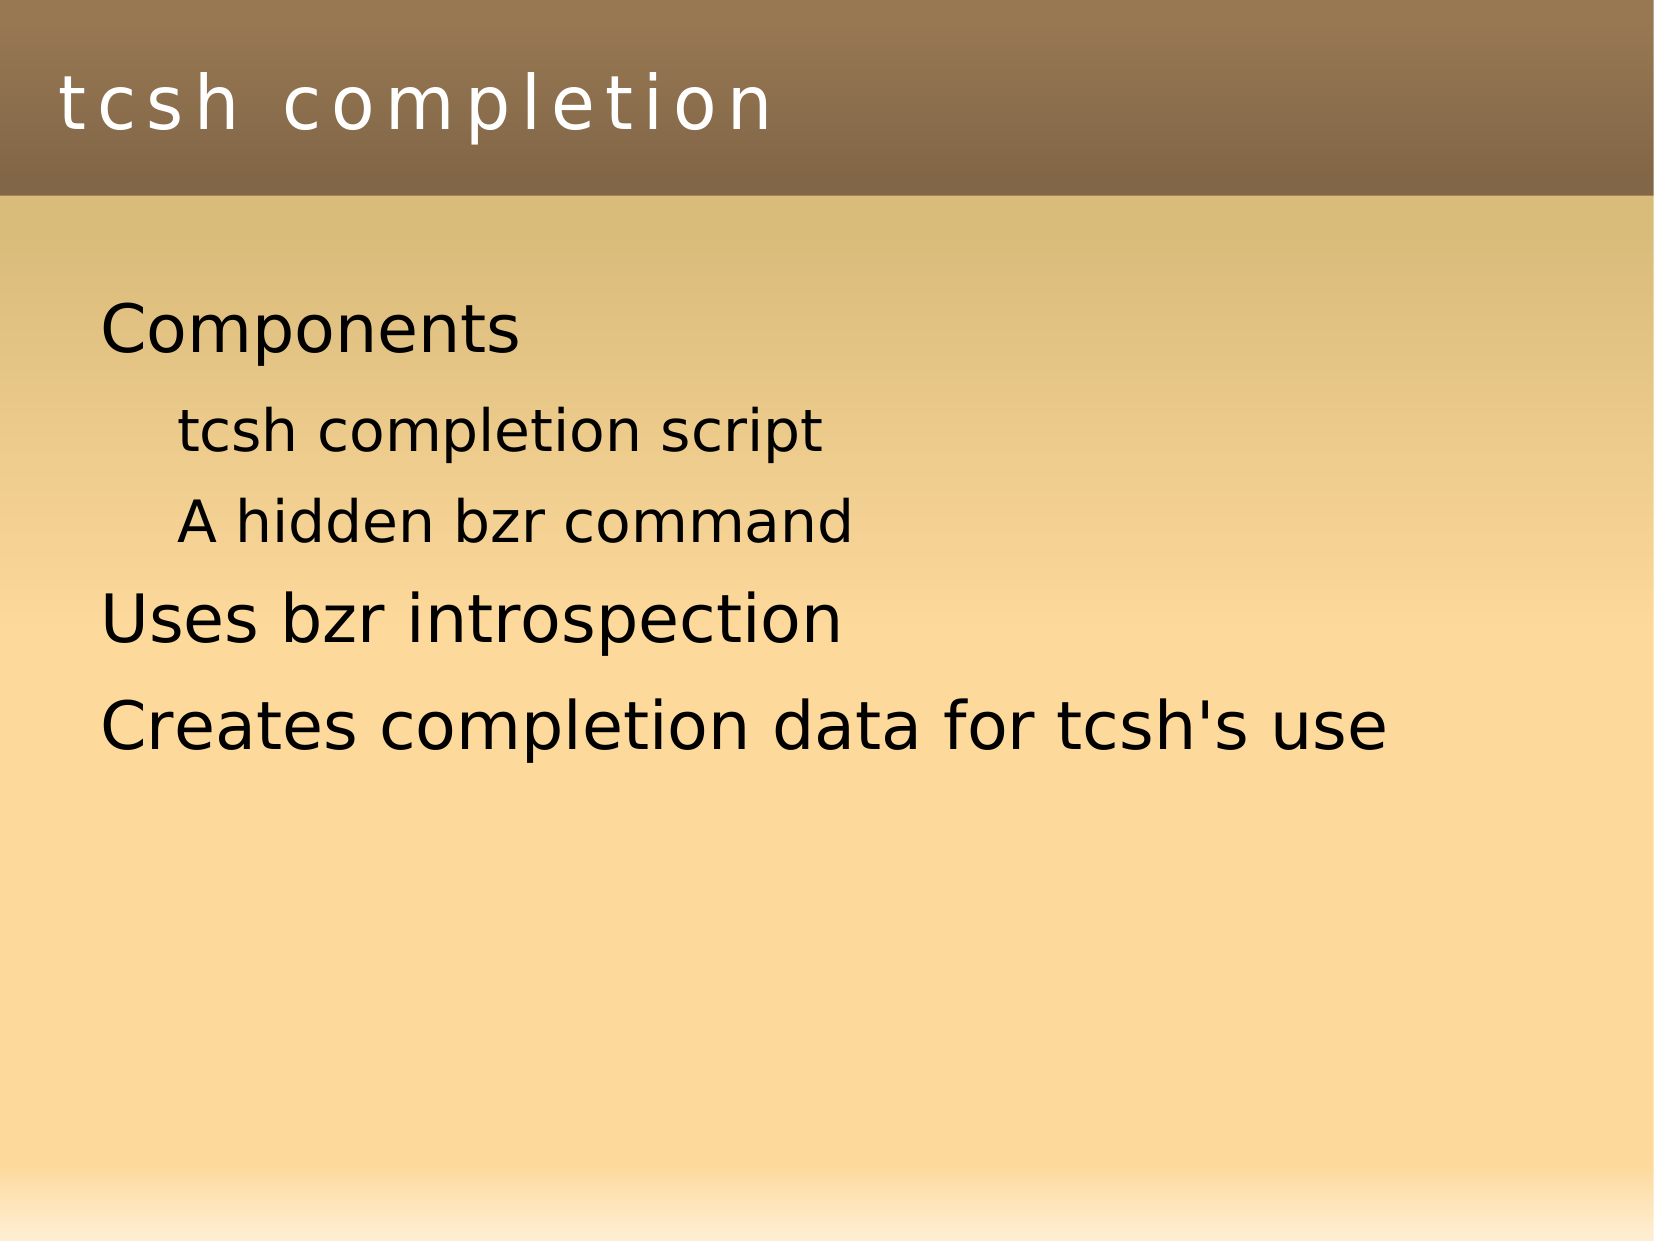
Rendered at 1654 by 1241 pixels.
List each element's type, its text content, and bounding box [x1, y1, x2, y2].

title tcsh completion [59, 29, 1595, 178]
list Components tcsh completion script A hidden bzr command Uses bzr introspection Creates completion data for tcsh's use [82, 290, 1571, 1109]
picture [0, 0, 1654, 1241]
